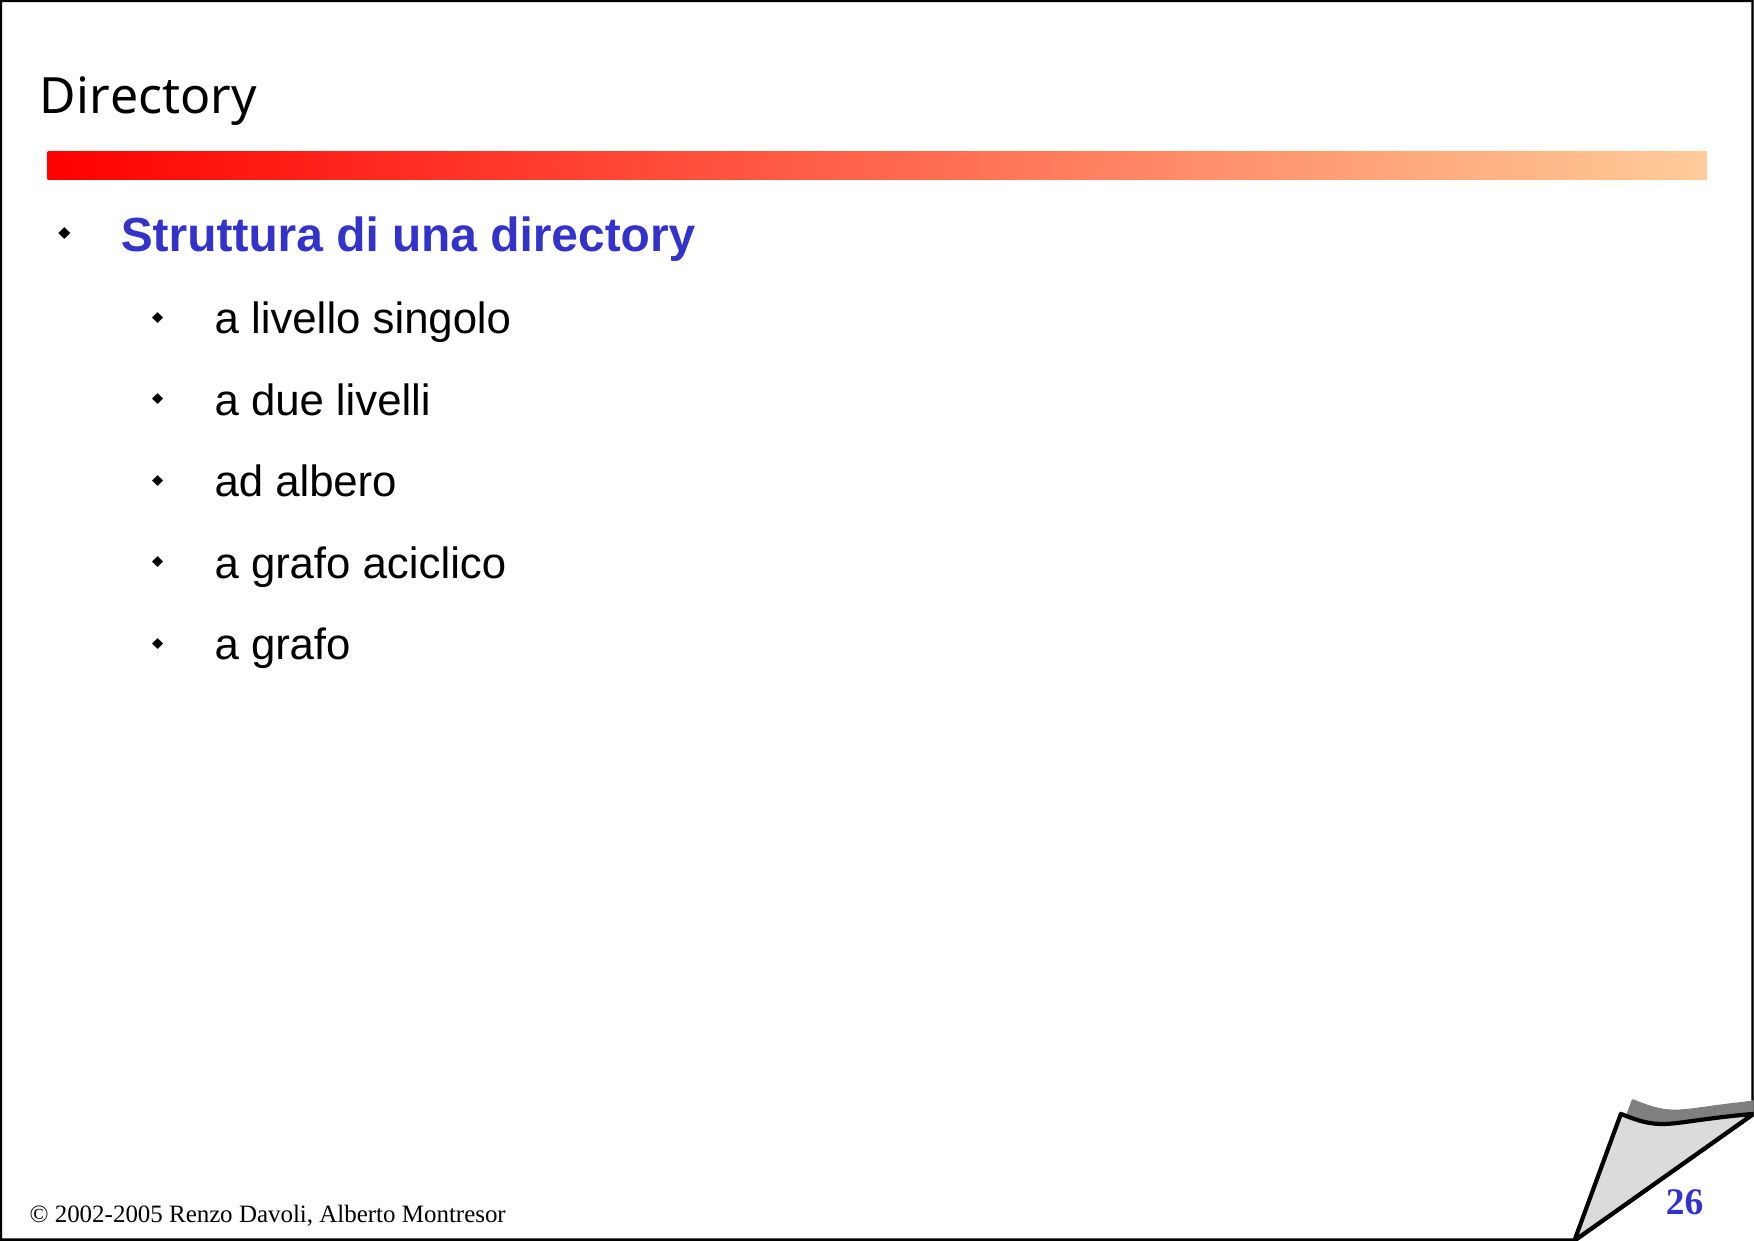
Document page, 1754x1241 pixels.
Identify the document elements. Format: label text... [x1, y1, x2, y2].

title Directory [40, 49, 1713, 144]
list Struttura di una directory a livello singolo a due livelli ad albero a grafo aciclico a grafo [58, 206, 1695, 815]
text_box 9 [1469, 152, 1474, 179]
